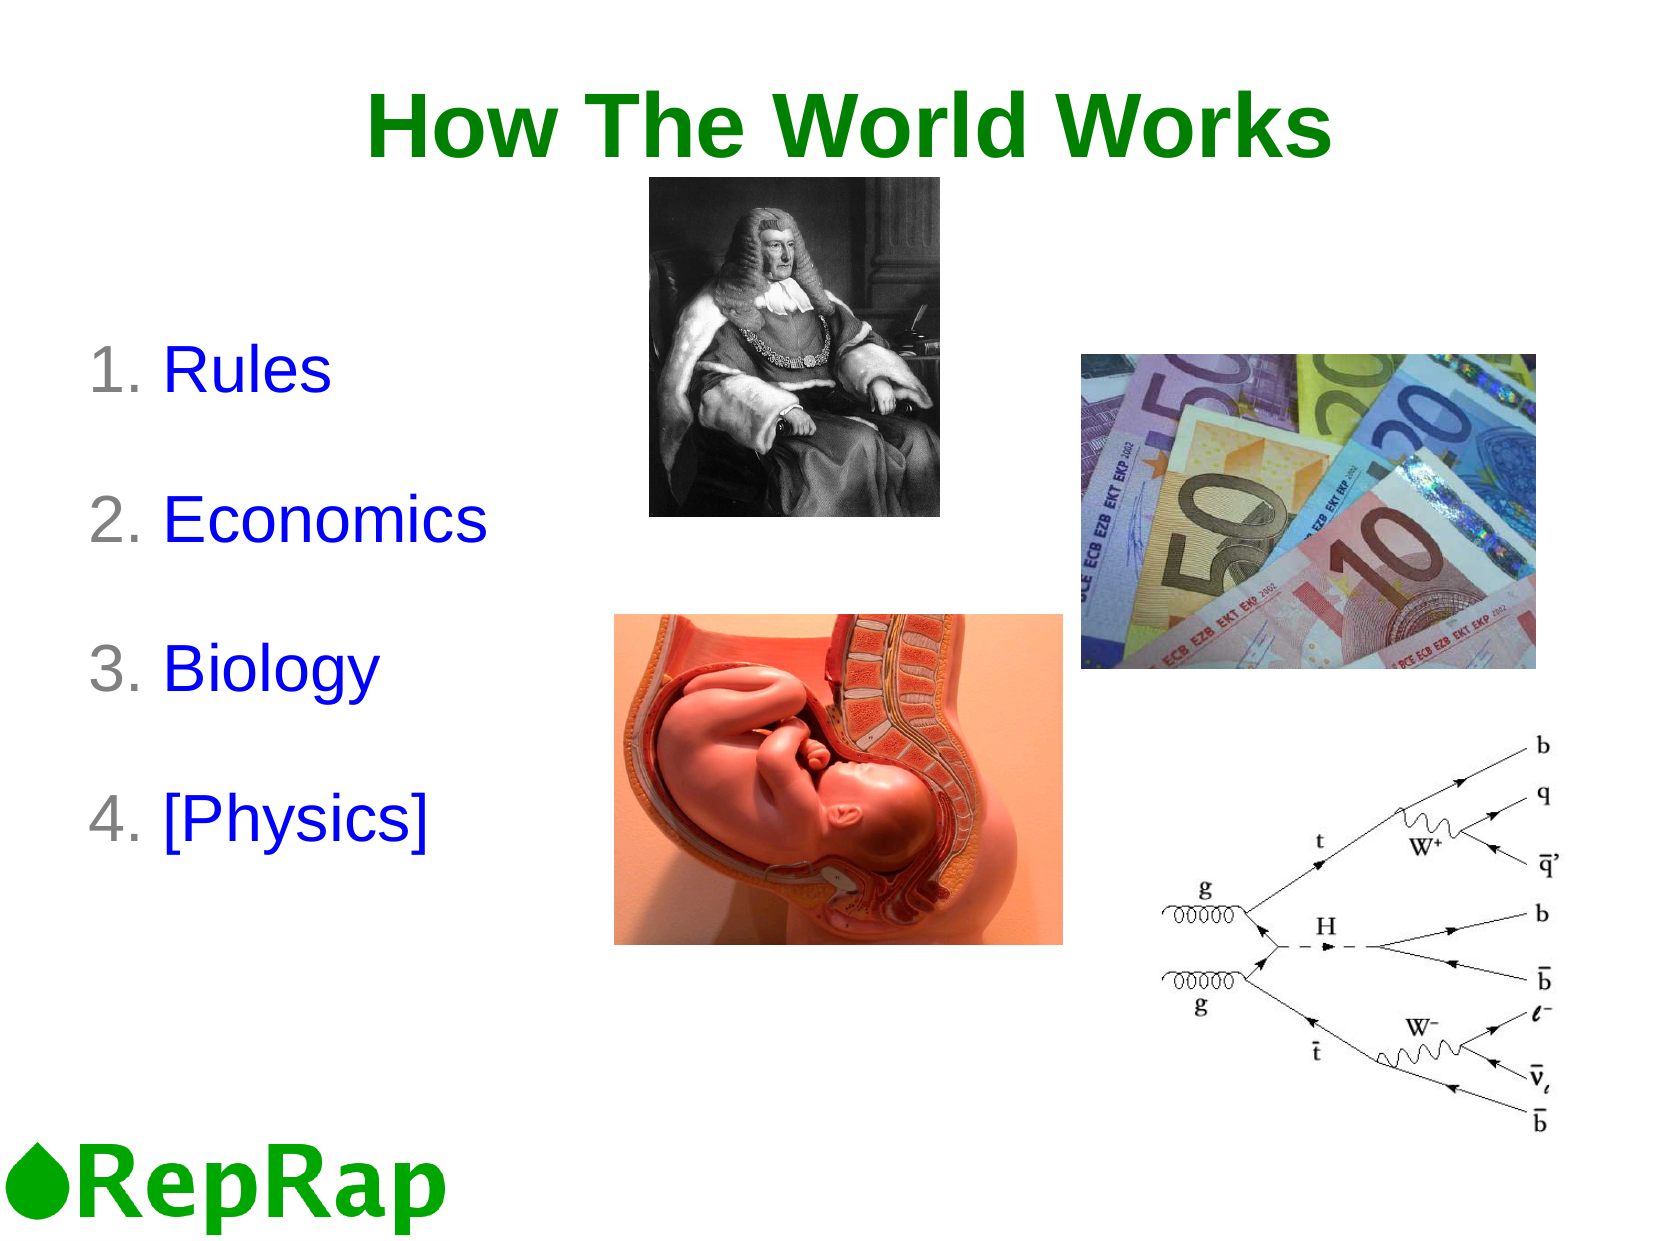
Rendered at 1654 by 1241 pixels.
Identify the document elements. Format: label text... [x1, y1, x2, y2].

title How The World Works [106, 59, 1595, 296]
picture [1081, 354, 1536, 669]
picture [1151, 712, 1592, 1152]
picture [649, 177, 940, 517]
text_box Rules Economics Biology [Physics] [88, 265, 680, 848]
picture [0, 1138, 451, 1241]
picture [614, 614, 1063, 945]
